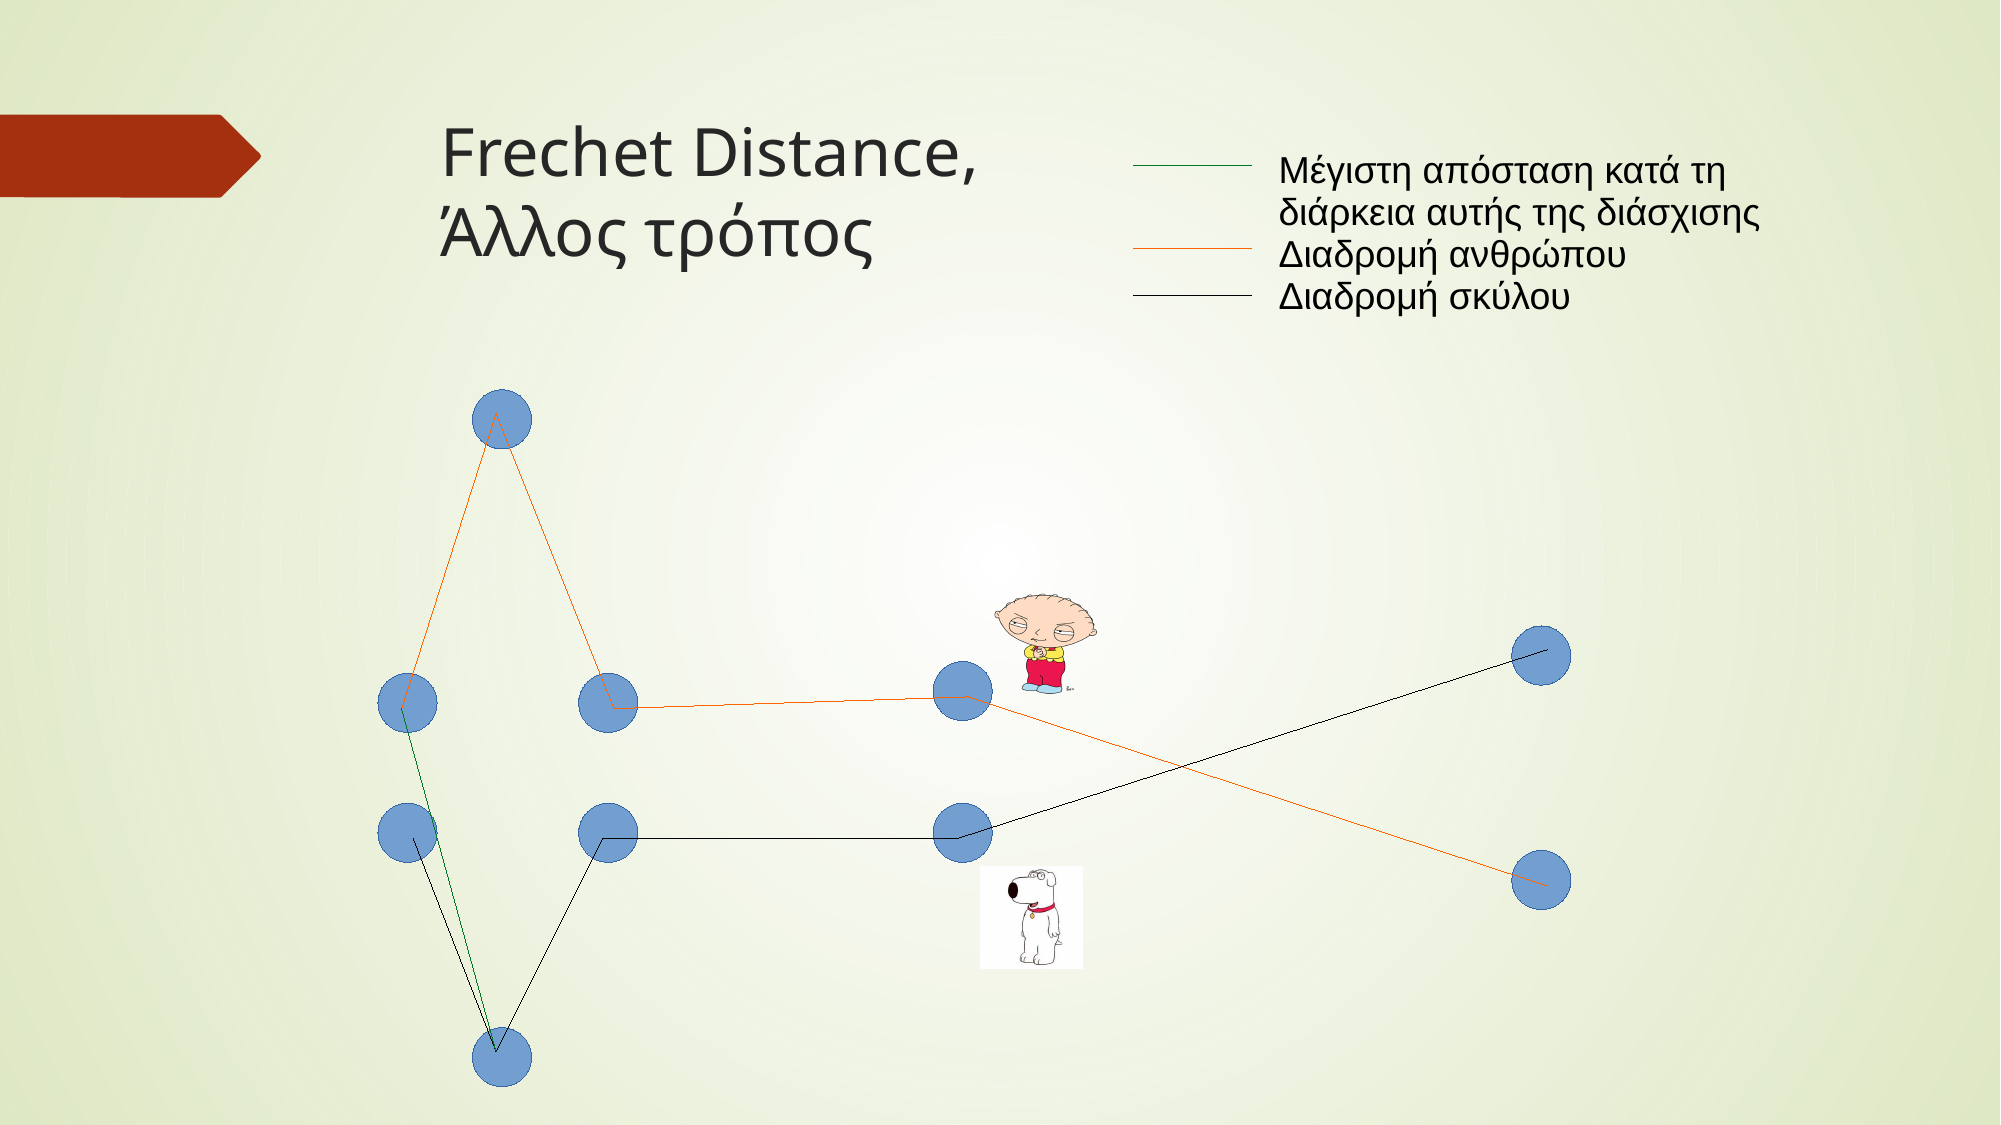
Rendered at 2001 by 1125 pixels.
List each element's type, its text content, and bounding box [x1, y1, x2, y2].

text_box [1511, 625, 1571, 686]
title Frechet Distance, Άλλος τρόπος [425, 102, 1888, 313]
text_box [472, 1027, 532, 1087]
text_box Μέγιστη απόσταση κατά τη διάρκεια αυτής της διάσχισης Διαδρομή ανθρώπου Διαδρομή σκύλου [1263, 141, 1843, 325]
text_box [1511, 850, 1571, 910]
picture [992, 590, 1099, 697]
text_box [377, 803, 438, 863]
text_box [933, 803, 993, 863]
text_box [377, 673, 438, 733]
text_box [578, 803, 638, 863]
text_box [472, 389, 532, 449]
text_box [578, 673, 638, 733]
text_box [933, 661, 992, 721]
picture [980, 866, 1083, 969]
